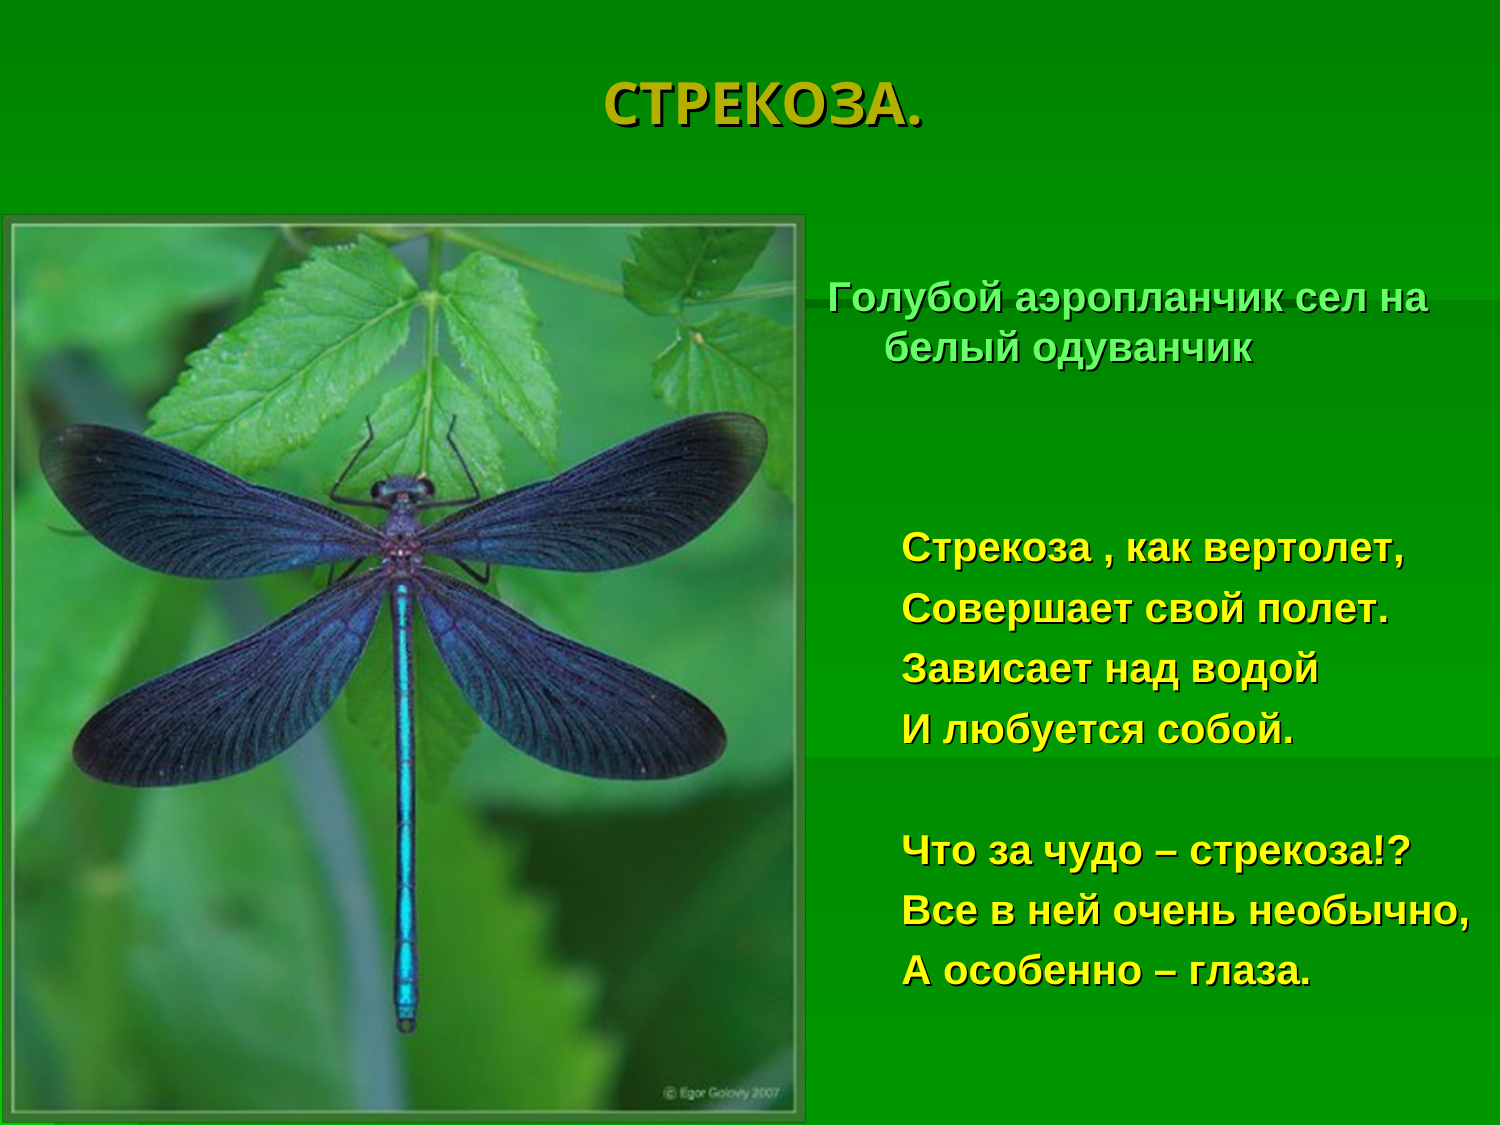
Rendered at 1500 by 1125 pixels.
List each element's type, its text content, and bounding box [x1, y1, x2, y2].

list Стрекоза , как вертолет, Совершает свой полет. Зависает над водой И любуется собой. Что за чудо – стрекоза!? Все в ней очень необычно, А особенно – глаза. [886, 512, 1500, 1051]
picture [0, 212, 808, 1125]
list Голубой аэропланчик сел на белый одуванчик [812, 262, 1457, 413]
title СТРЕКОЗА. [75, 40, 1451, 163]
